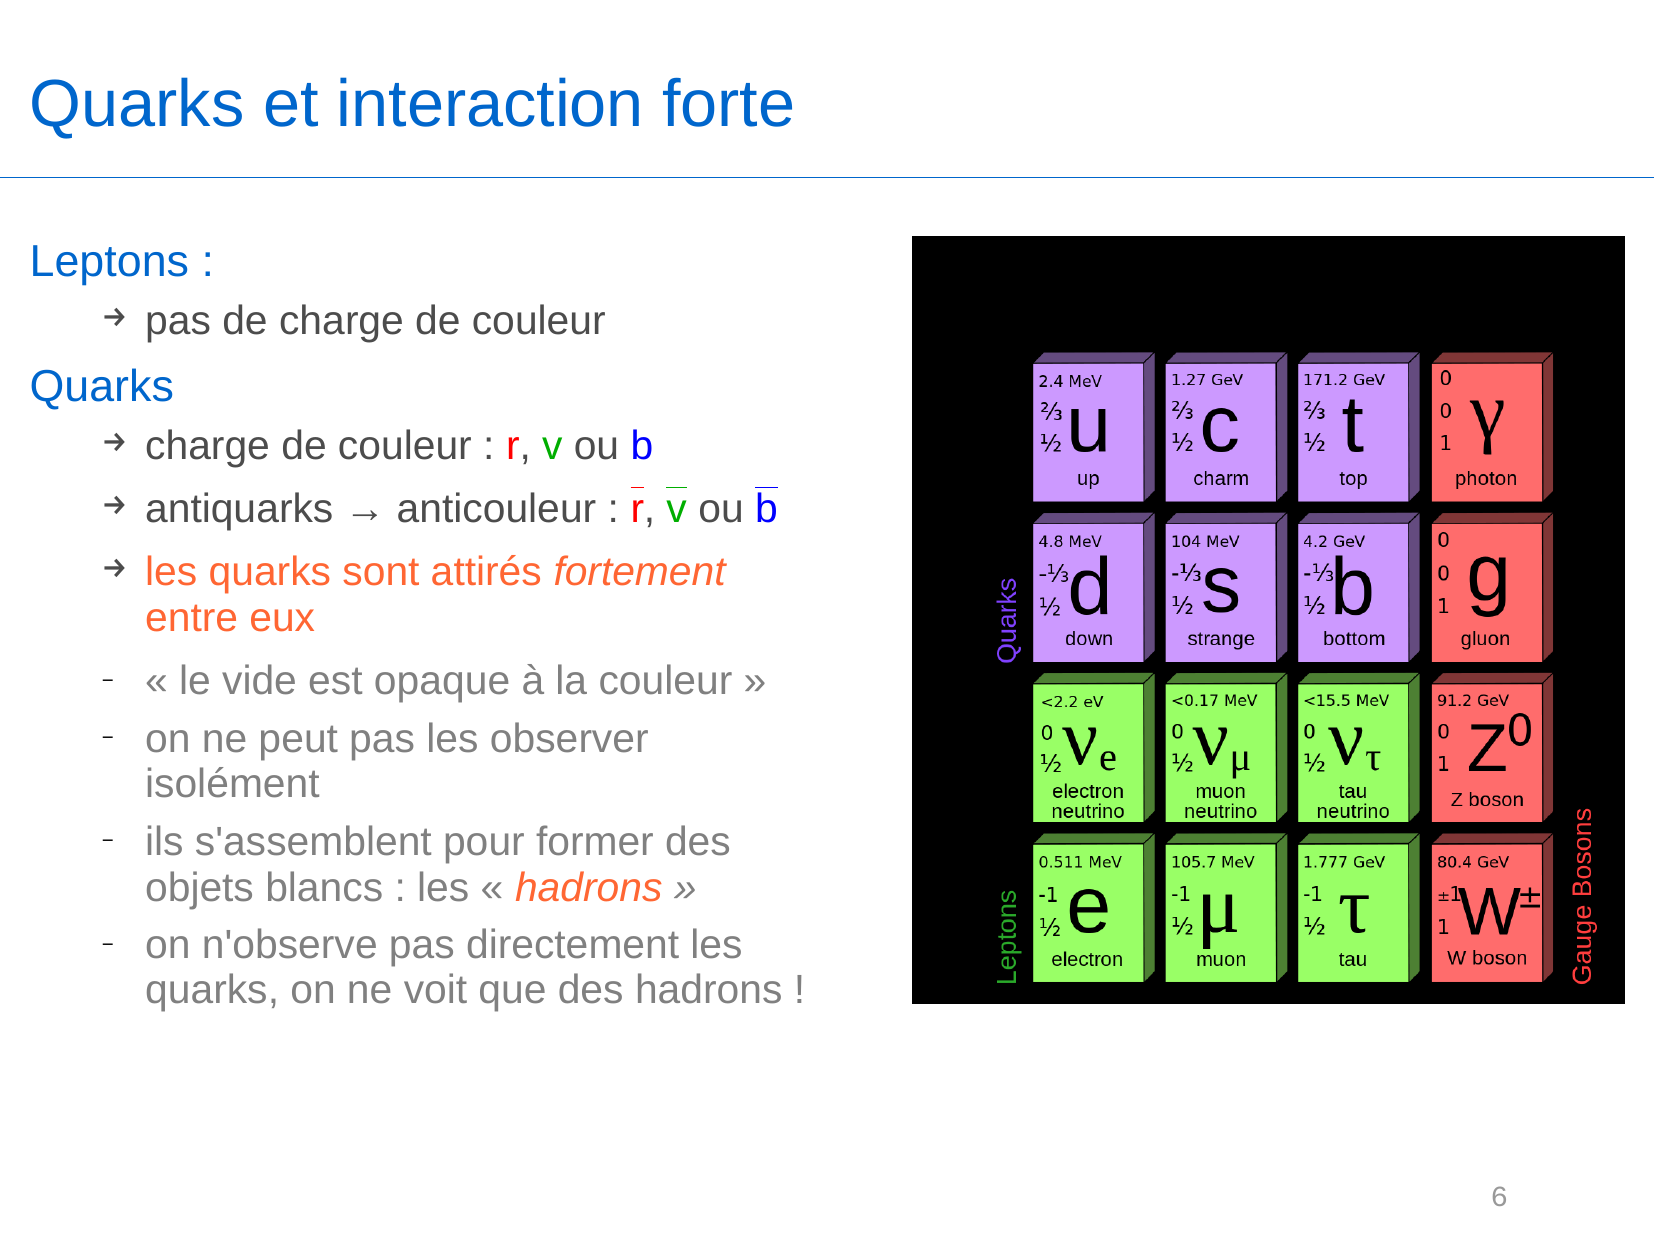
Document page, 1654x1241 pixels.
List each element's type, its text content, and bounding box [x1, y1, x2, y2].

list Leptons : pas de charge de couleur Quarks charge de couleur : r, v ou b antiquarks → anticouleur : r, v ou b les quarks sont attirés fortement entre eux « le vide est opaque à la couleur » on ne peut pas les observer isolément ils s'assemblent pour former des objets blancs : les « hadrons » on n'observe pas directement les quarks, on ne voit que des hadrons ! [29, 236, 808, 1055]
title Quarks et interaction forte [29, 29, 1625, 178]
picture [912, 236, 1625, 1004]
